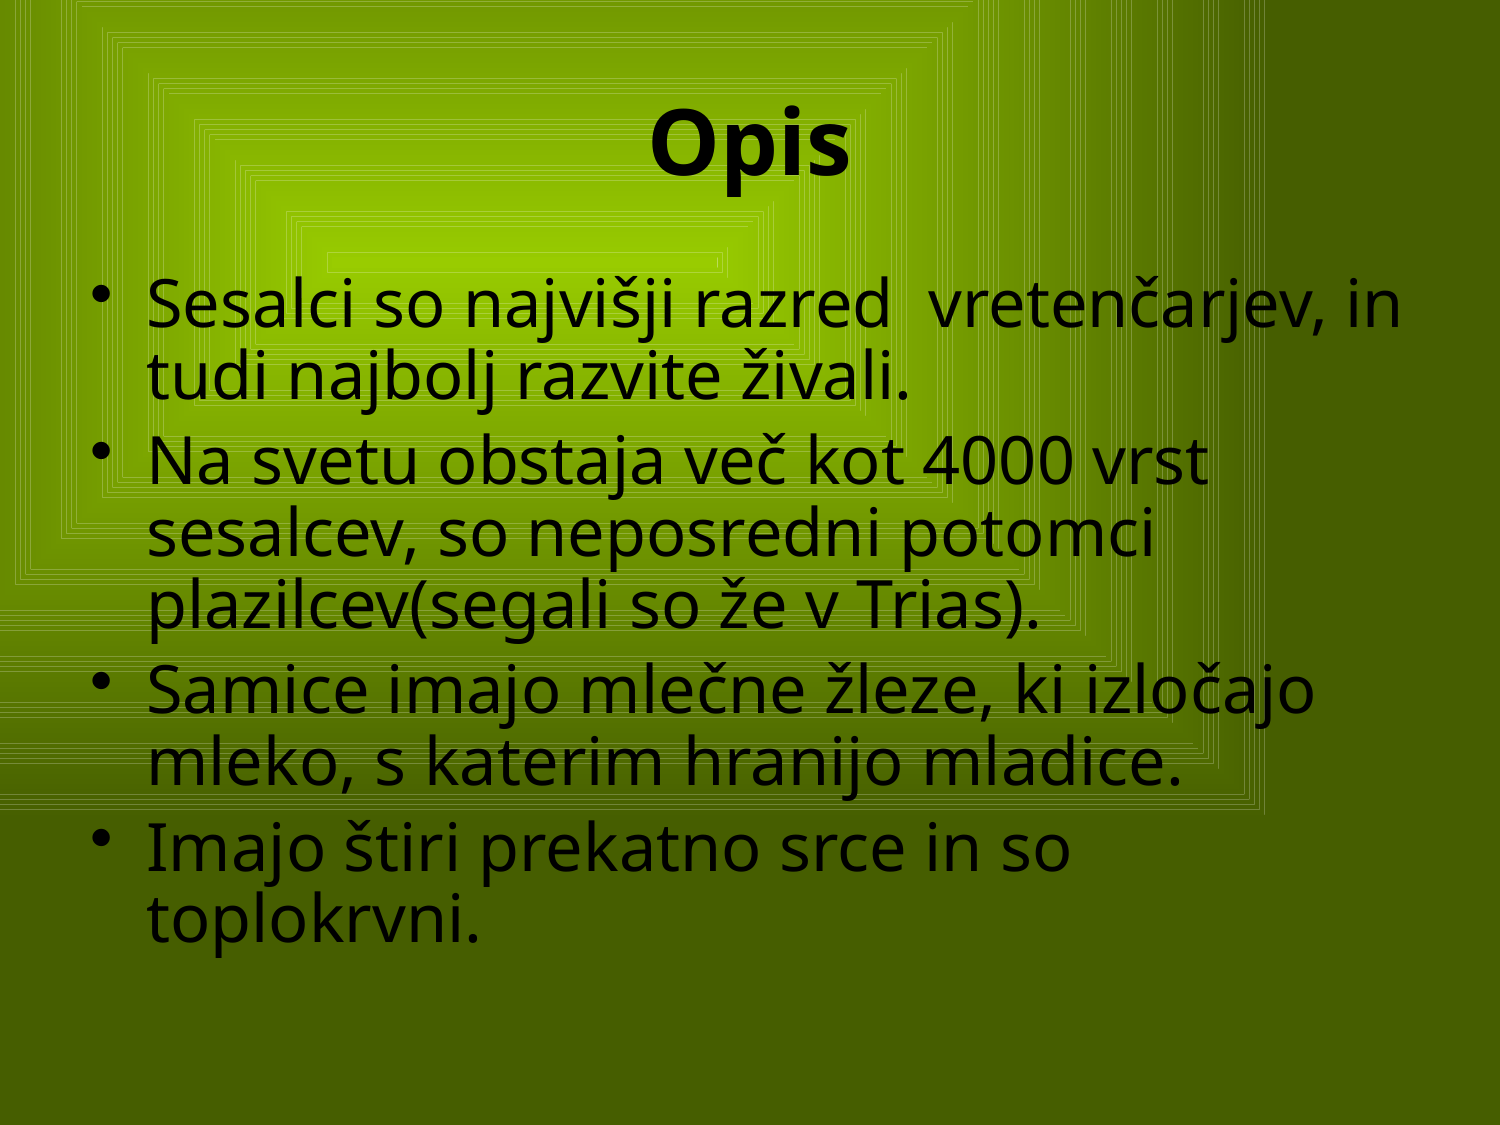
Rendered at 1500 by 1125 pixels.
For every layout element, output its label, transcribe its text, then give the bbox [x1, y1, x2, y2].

list Sesalci so najvišji razred vretenčarjev, in tudi najbolj razvite živali. Na svetu obstaja več kot 4000 vrst sesalcev, so neposredni potomci plazilcev(segali so že v Trias). Samice imajo mlečne žleze, ki izločajo mleko, s katerim hranijo mladice. Imajo štiri prekatno srce in so toplokrvni. [75, 262, 1425, 1005]
title Opis [75, 45, 1425, 233]
